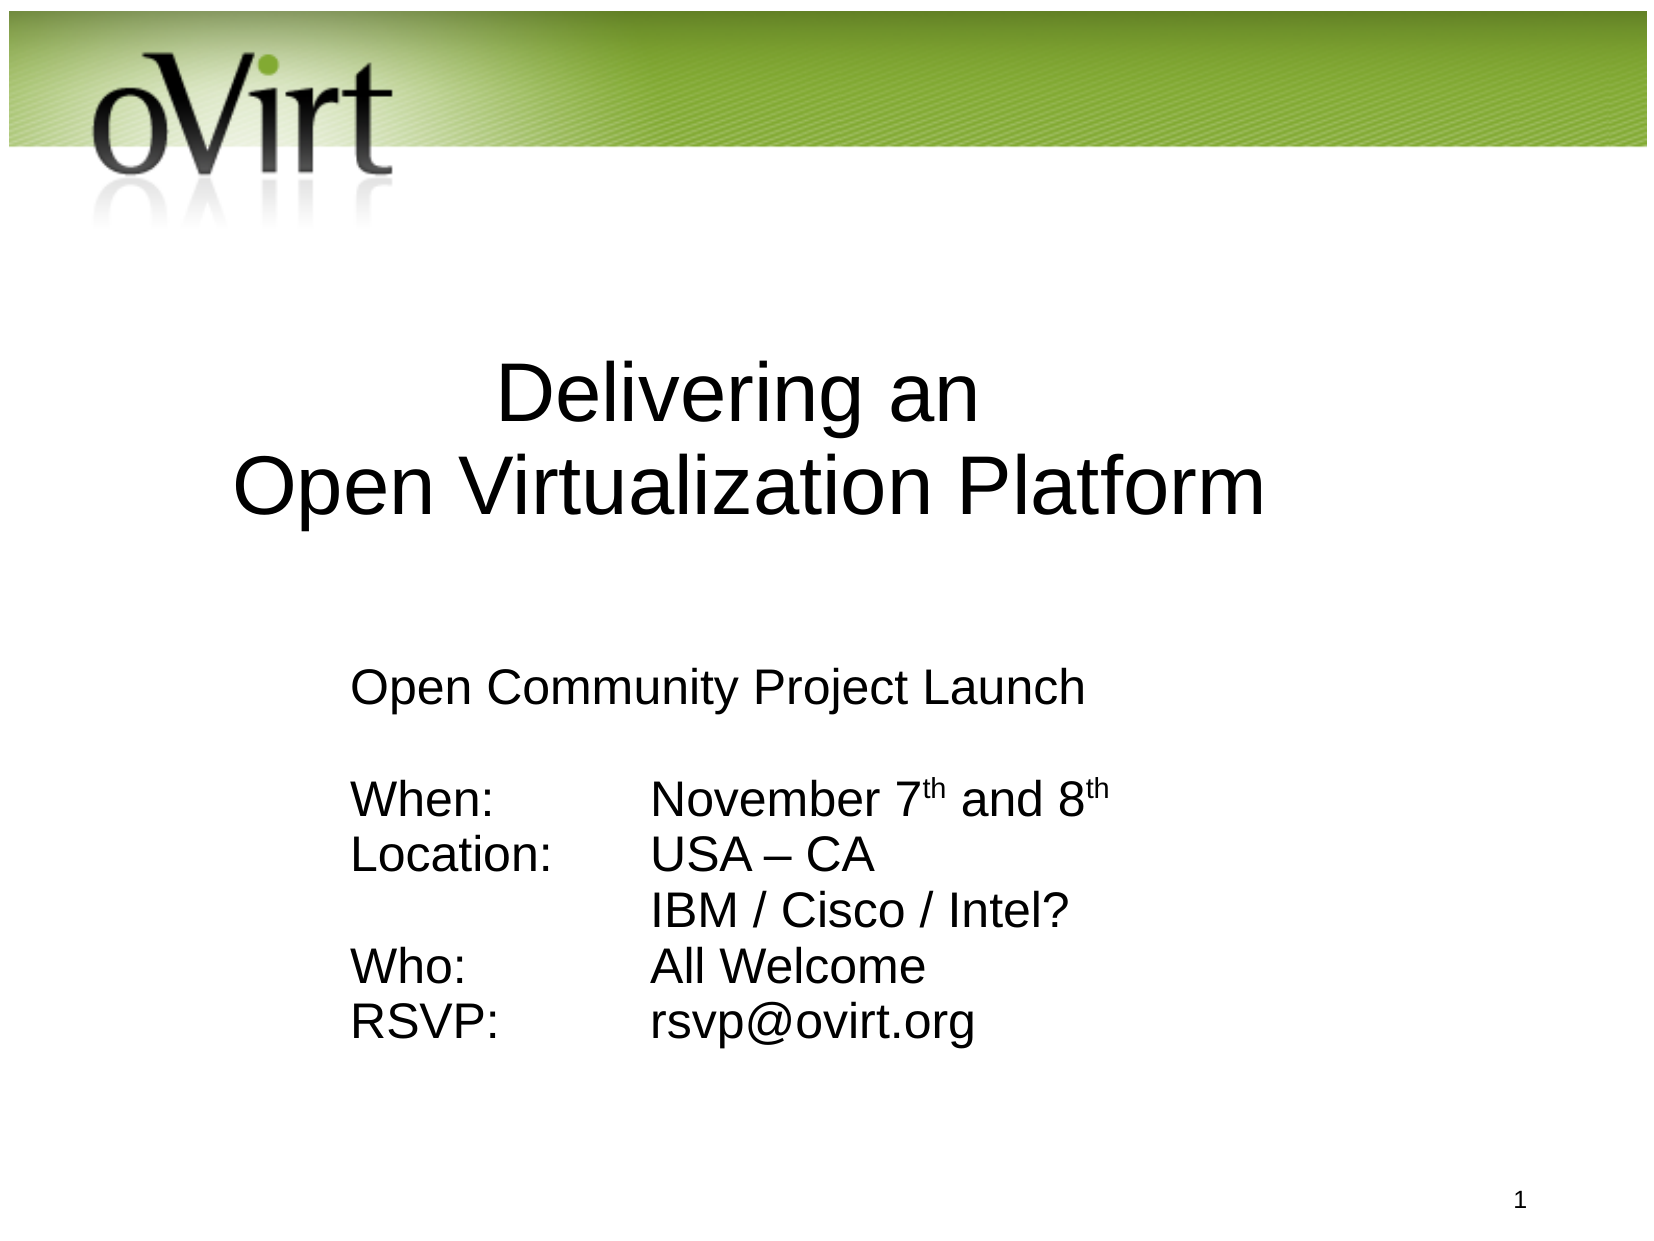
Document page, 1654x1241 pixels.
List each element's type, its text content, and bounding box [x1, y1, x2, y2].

text_box Delivering an Open Virtualization Platform [217, 338, 1440, 540]
picture [9, 11, 1647, 231]
text_box Open Community Project Launch When: November 7th and 8th Location: USA – CA IBM / Cisco / Intel? Who: All Welcome RSVP: rsvp@ovirt.org [335, 651, 1339, 1059]
